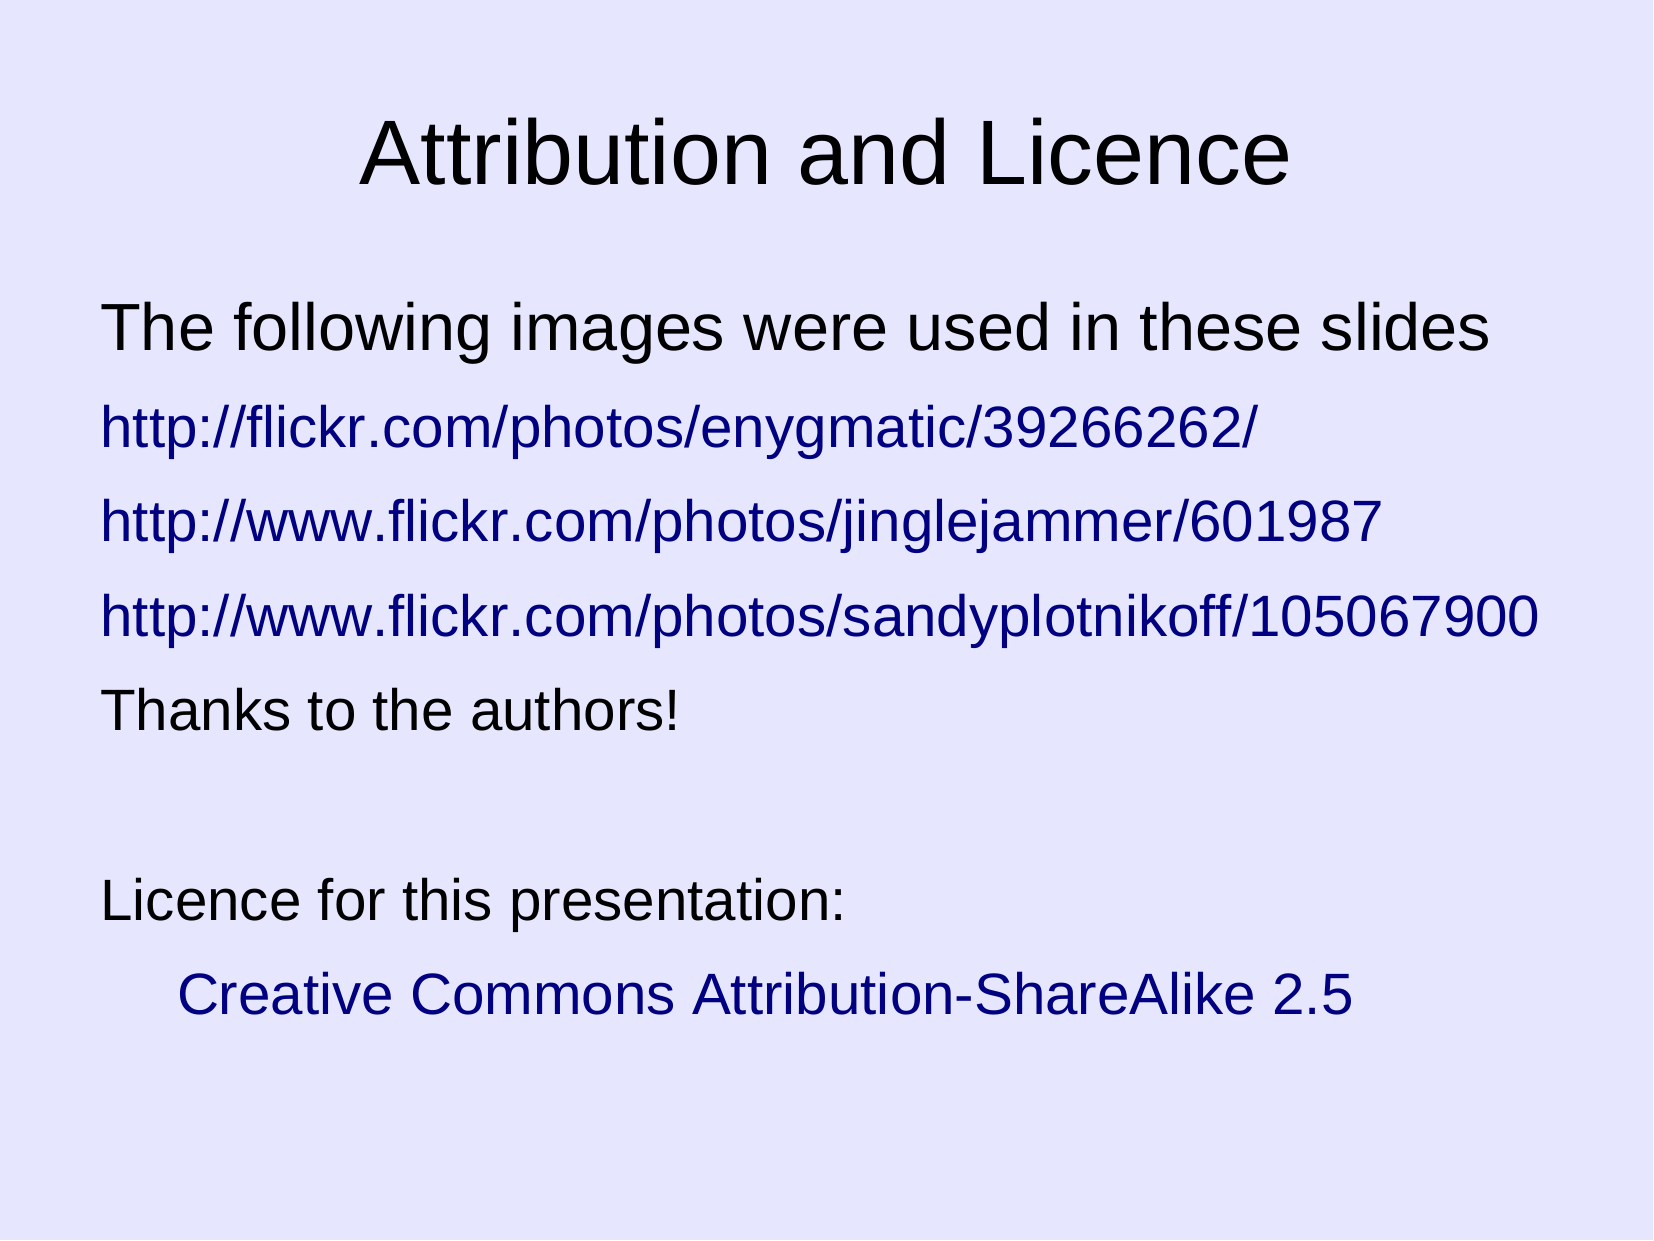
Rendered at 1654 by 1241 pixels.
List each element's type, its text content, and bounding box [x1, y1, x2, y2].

title Attribution and Licence [82, 56, 1571, 250]
list The following images were used in these slides http://flickr.com/photos/enygmatic/39266262/ http://www.flickr.com/photos/jinglejammer/601987 http://www.flickr.com/photos/sandyplotnikoff/105067900 Thanks to the authors! Licence for this presentation: Creative Commons Attribution-ShareAlike 2.5 [82, 290, 1571, 1114]
